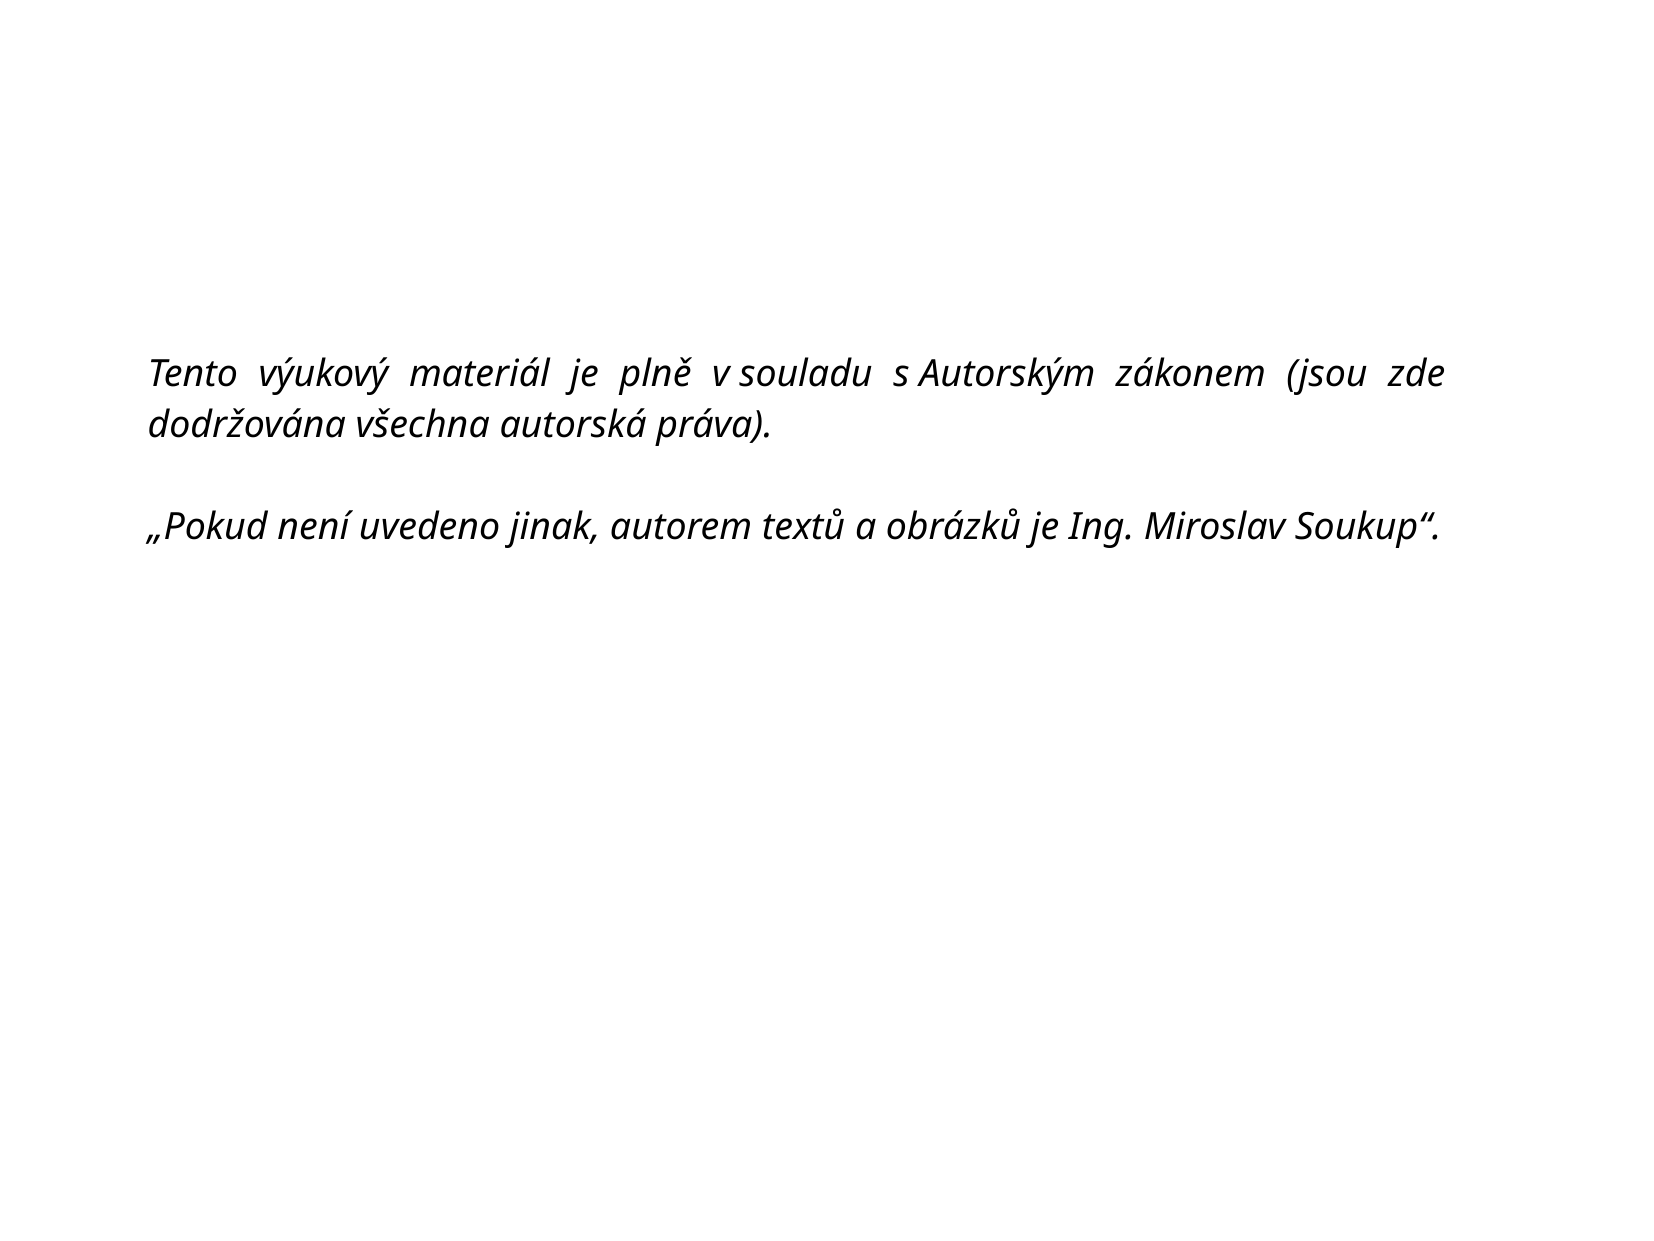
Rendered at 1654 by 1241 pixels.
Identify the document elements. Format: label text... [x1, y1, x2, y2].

subtitle Tento výukový materiál je plně v souladu s Autorským zákonem (jsou zde dodržována všechna autorská práva). „Pokud není uvedeno jinak, autorem textů a obrázků je Ing. Miroslav Soukup“. [147, 33, 1447, 916]
